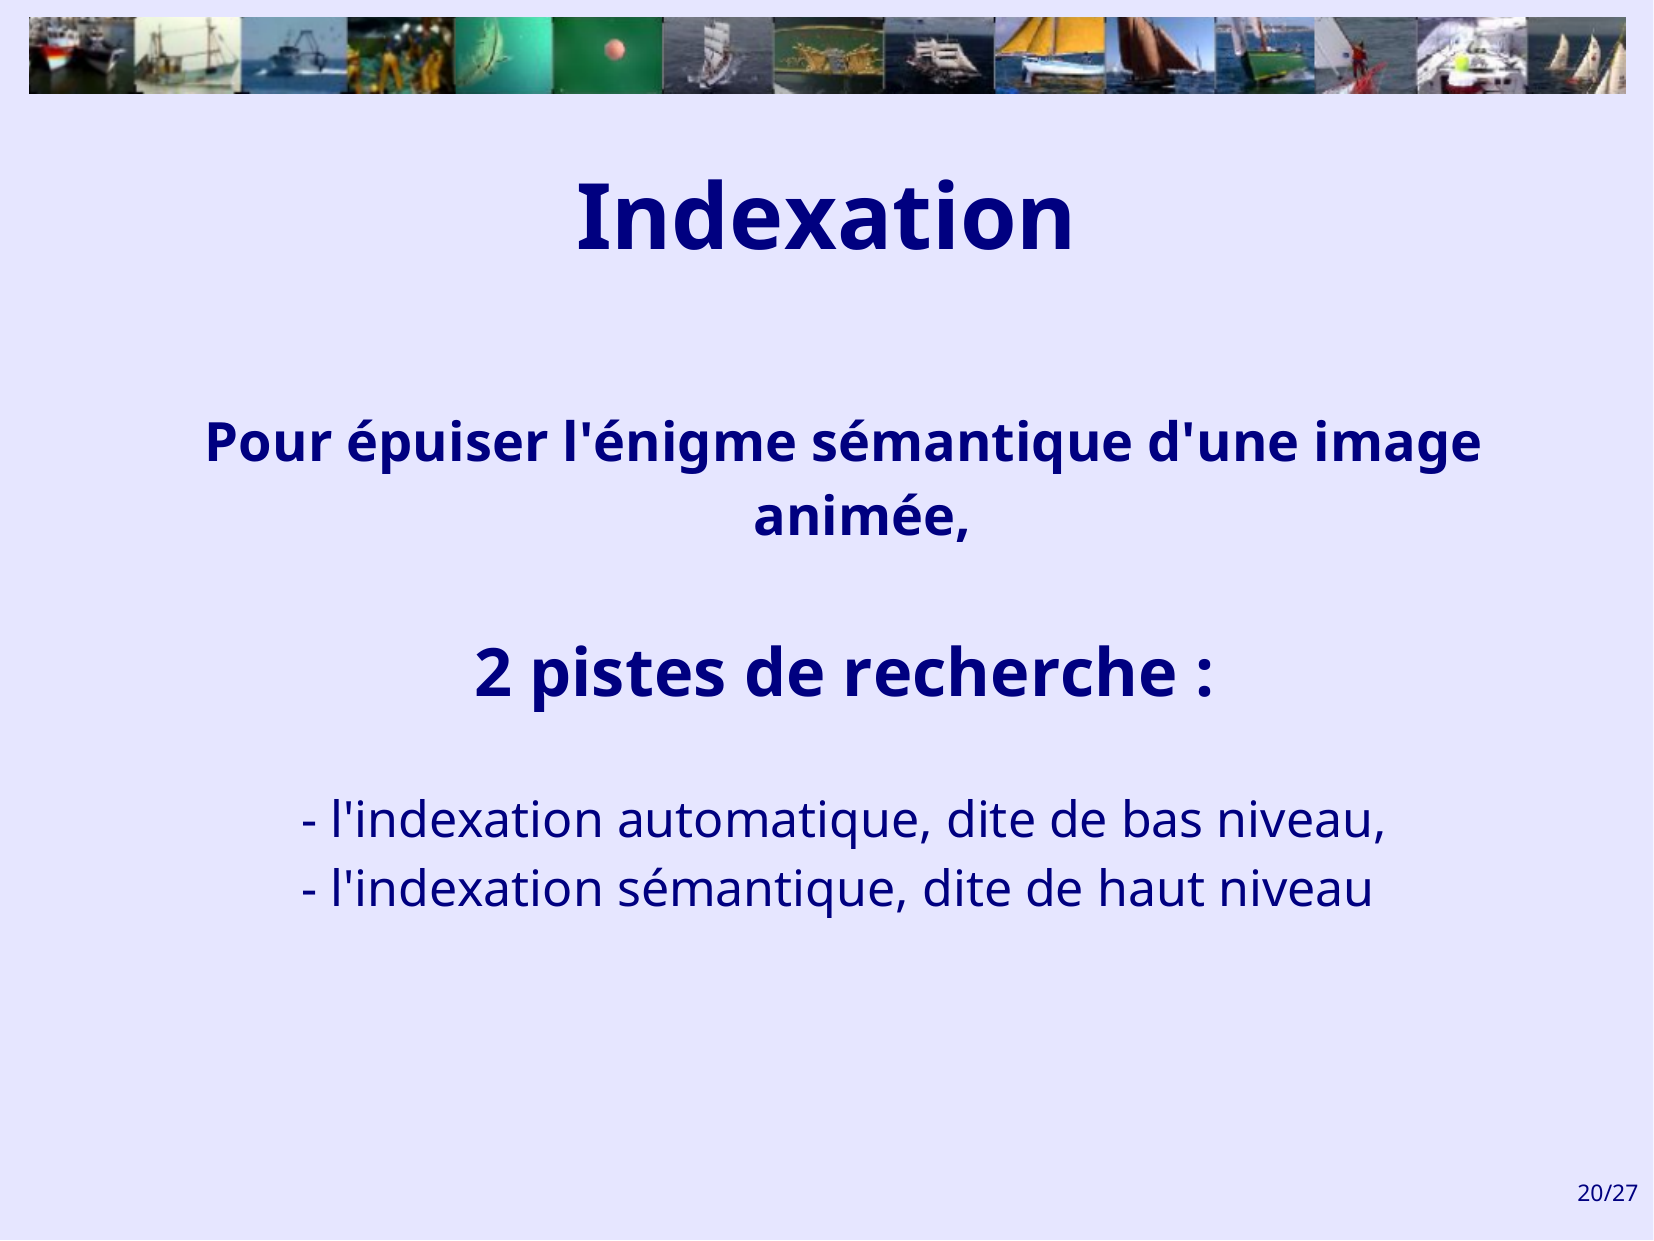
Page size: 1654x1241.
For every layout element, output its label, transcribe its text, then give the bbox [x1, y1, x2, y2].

title Indexation [82, 110, 1571, 290]
picture [29, 17, 1626, 94]
subtitle Pour épuiser l'énigme sémantique d'une image animée, 2 pistes de recherche : - l'indexation automatique, dite de bas niveau, - l'indexation sémantique, dite de haut niveau [82, 290, 1571, 1109]
